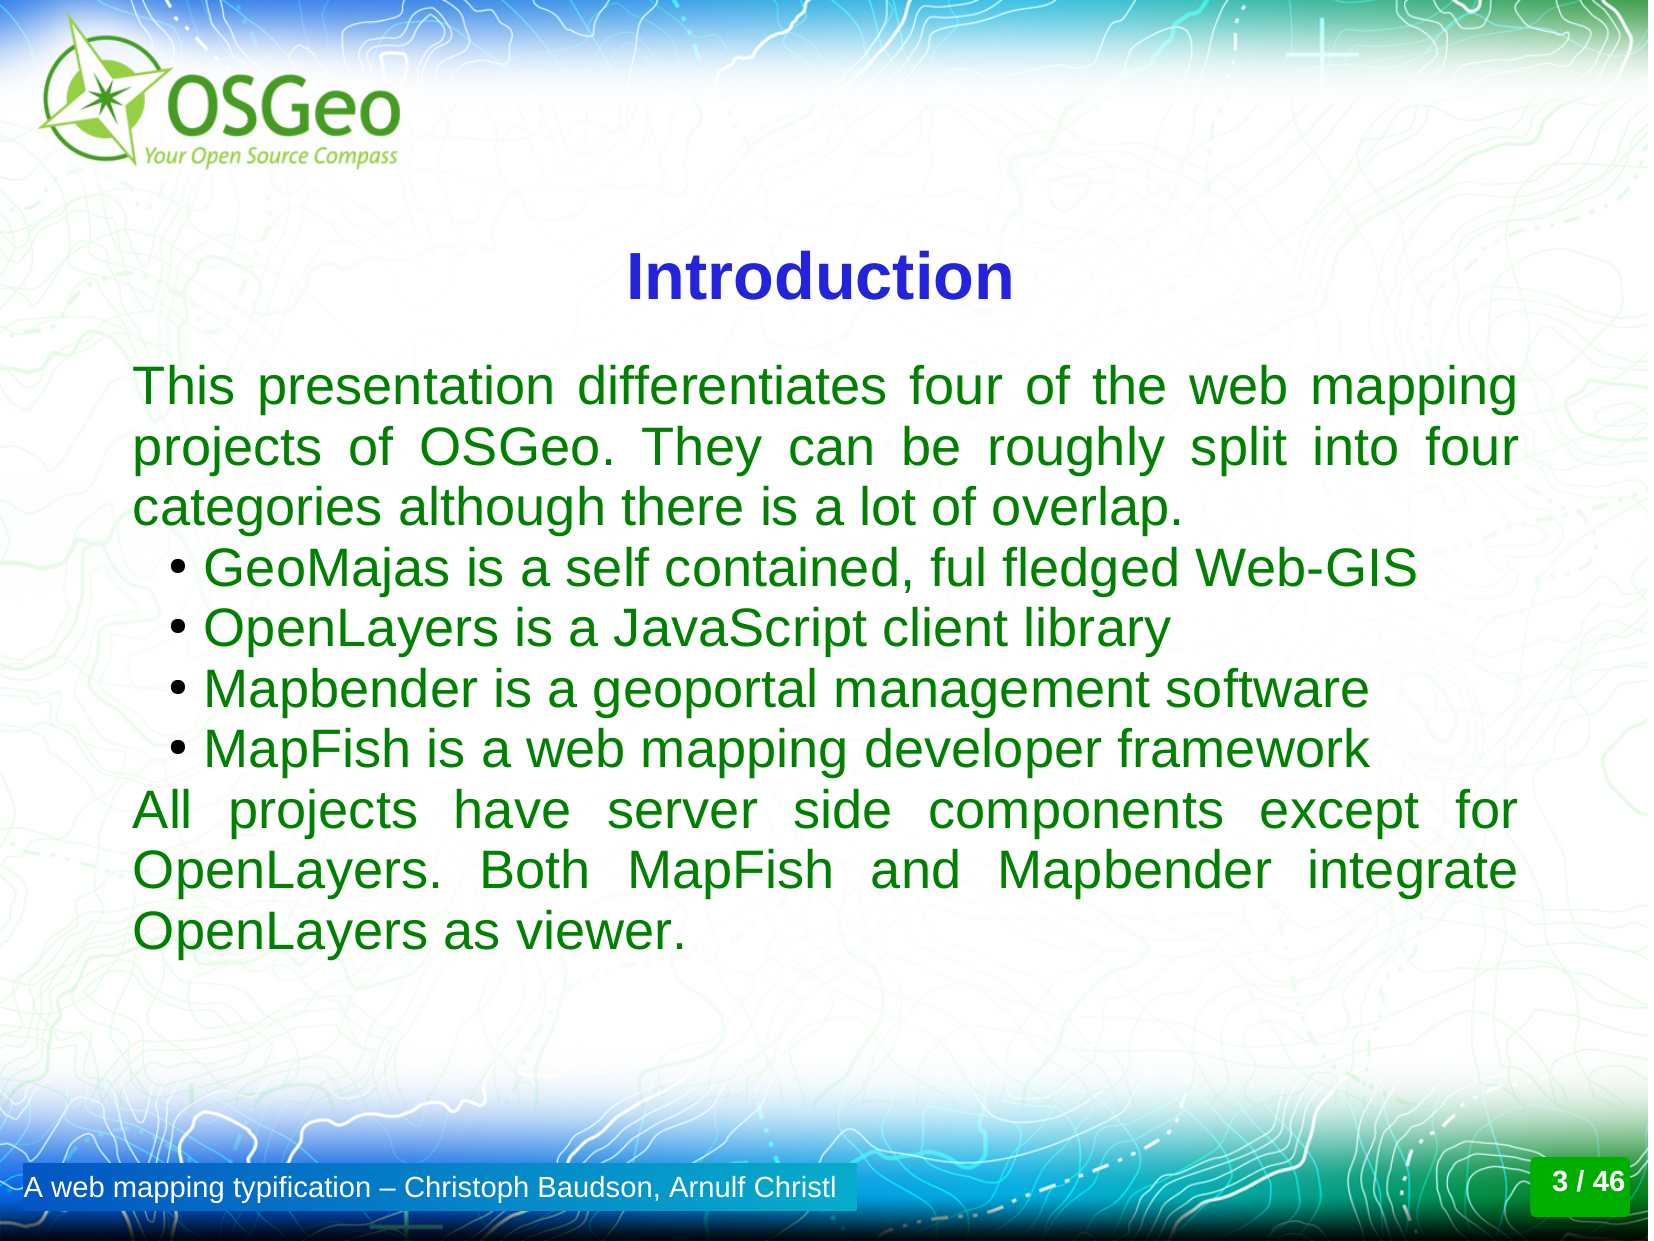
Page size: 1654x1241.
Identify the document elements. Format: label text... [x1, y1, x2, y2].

title Introduction [76, 218, 1565, 335]
picture [0, 0, 1648, 1241]
text_box This presentation differentiates four of the web mapping projects of OSGeo. They can be roughly split into four categories although there is a lot of overlap. GeoMajas is a self contained, ful fledged Web-GIS OpenLayers is a JavaScript client library Mapbender is a geoportal management software MapFish is a web mapping developer framework All projects have server side components except for OpenLayers. Both MapFish and Mapbender integrate OpenLayers as viewer. [118, 348, 1536, 1036]
